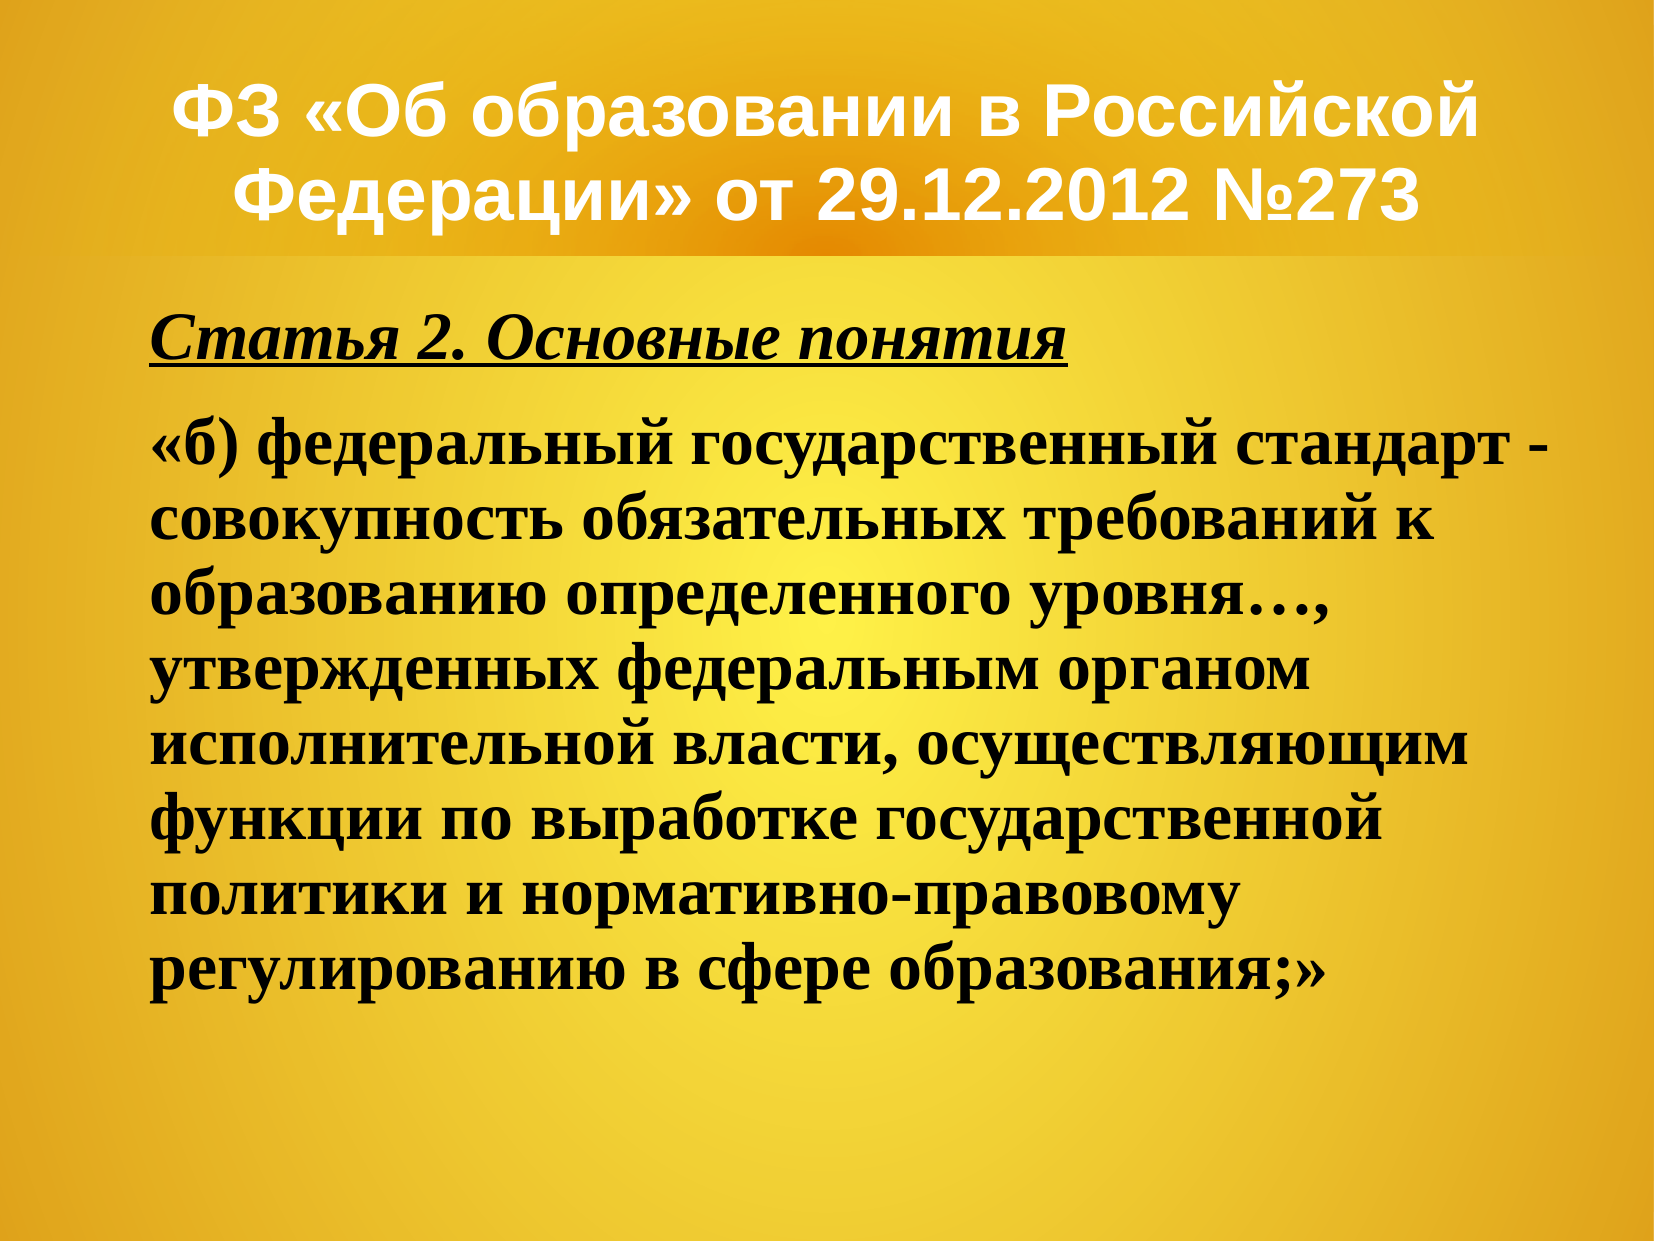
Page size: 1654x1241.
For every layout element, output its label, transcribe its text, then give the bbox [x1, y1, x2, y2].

list Статья 2. Основные понятия «б) федеральный государственный стандарт - совокупность обязательных требований к образованию определенного уровня…, утвержденных федеральным органом исполнительной власти, осуществляющим функции по выработке государственной политики и нормативно-правовому регулированию в сфере образования;» [82, 299, 1571, 1019]
title ФЗ «Об образовании в Российской Федерации» от 29.12.2012 №273 [82, 49, 1571, 257]
